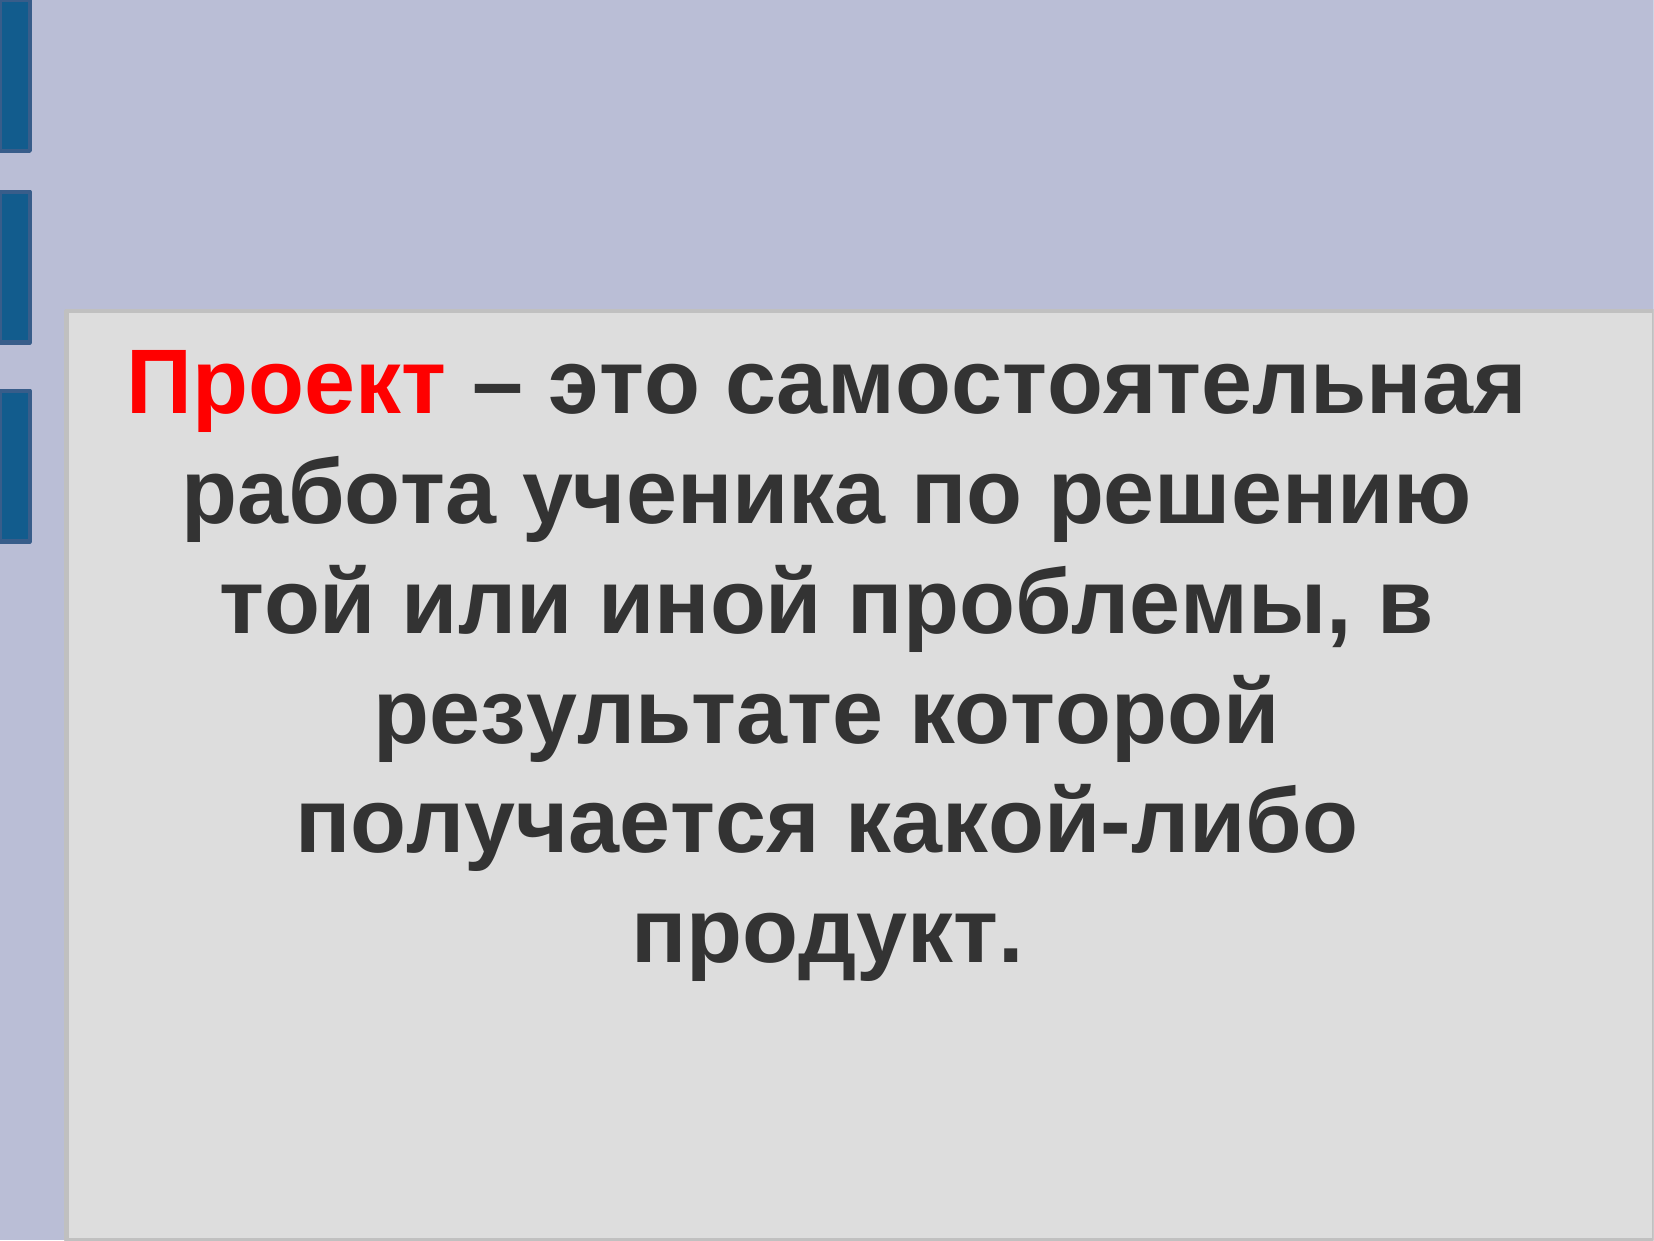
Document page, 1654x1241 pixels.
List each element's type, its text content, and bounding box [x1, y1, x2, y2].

title Проект – это самостоятельная работа ученика по решению той или иной проблемы, в результате которой получается какой-либо продукт. [121, 92, 1534, 1211]
